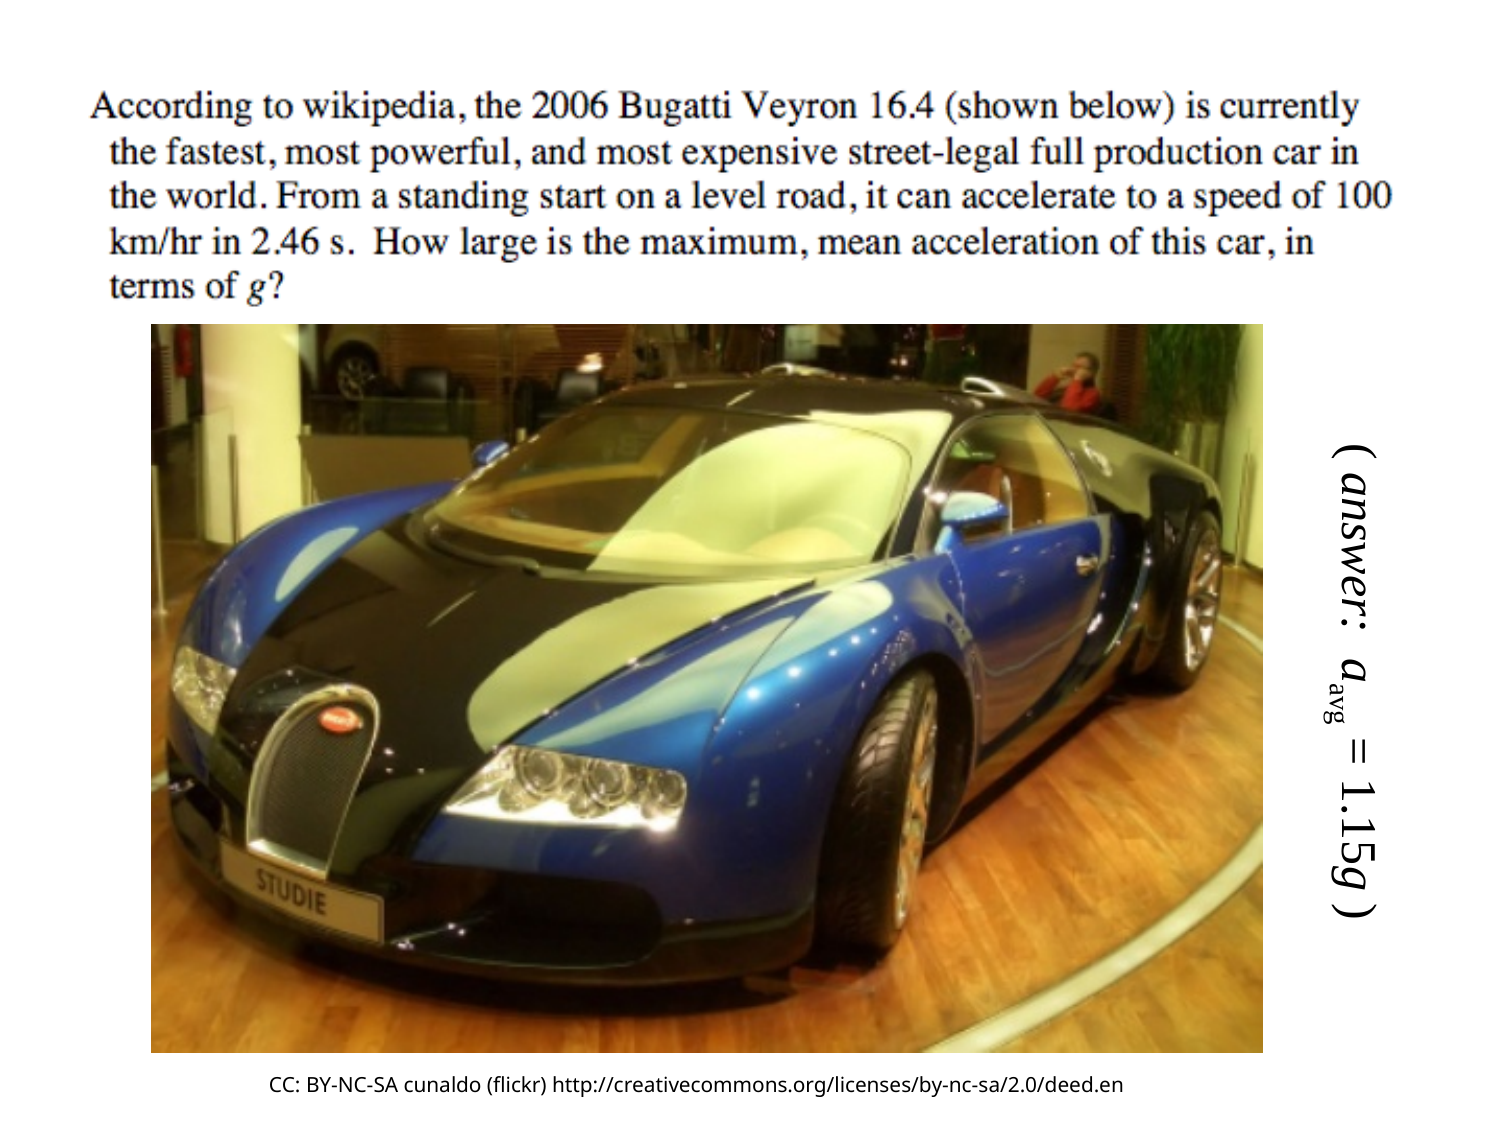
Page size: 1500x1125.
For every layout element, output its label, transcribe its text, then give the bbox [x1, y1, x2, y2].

text_box ( answer: aavg = 1.15g ) [1316, 428, 1401, 936]
picture [87, 62, 1407, 1053]
text_box CC: BY-NC-SA cunaldo (flickr) http://creativecommons.org/licenses/by-nc-sa/2.0/deed.en [254, 1063, 1139, 1104]
